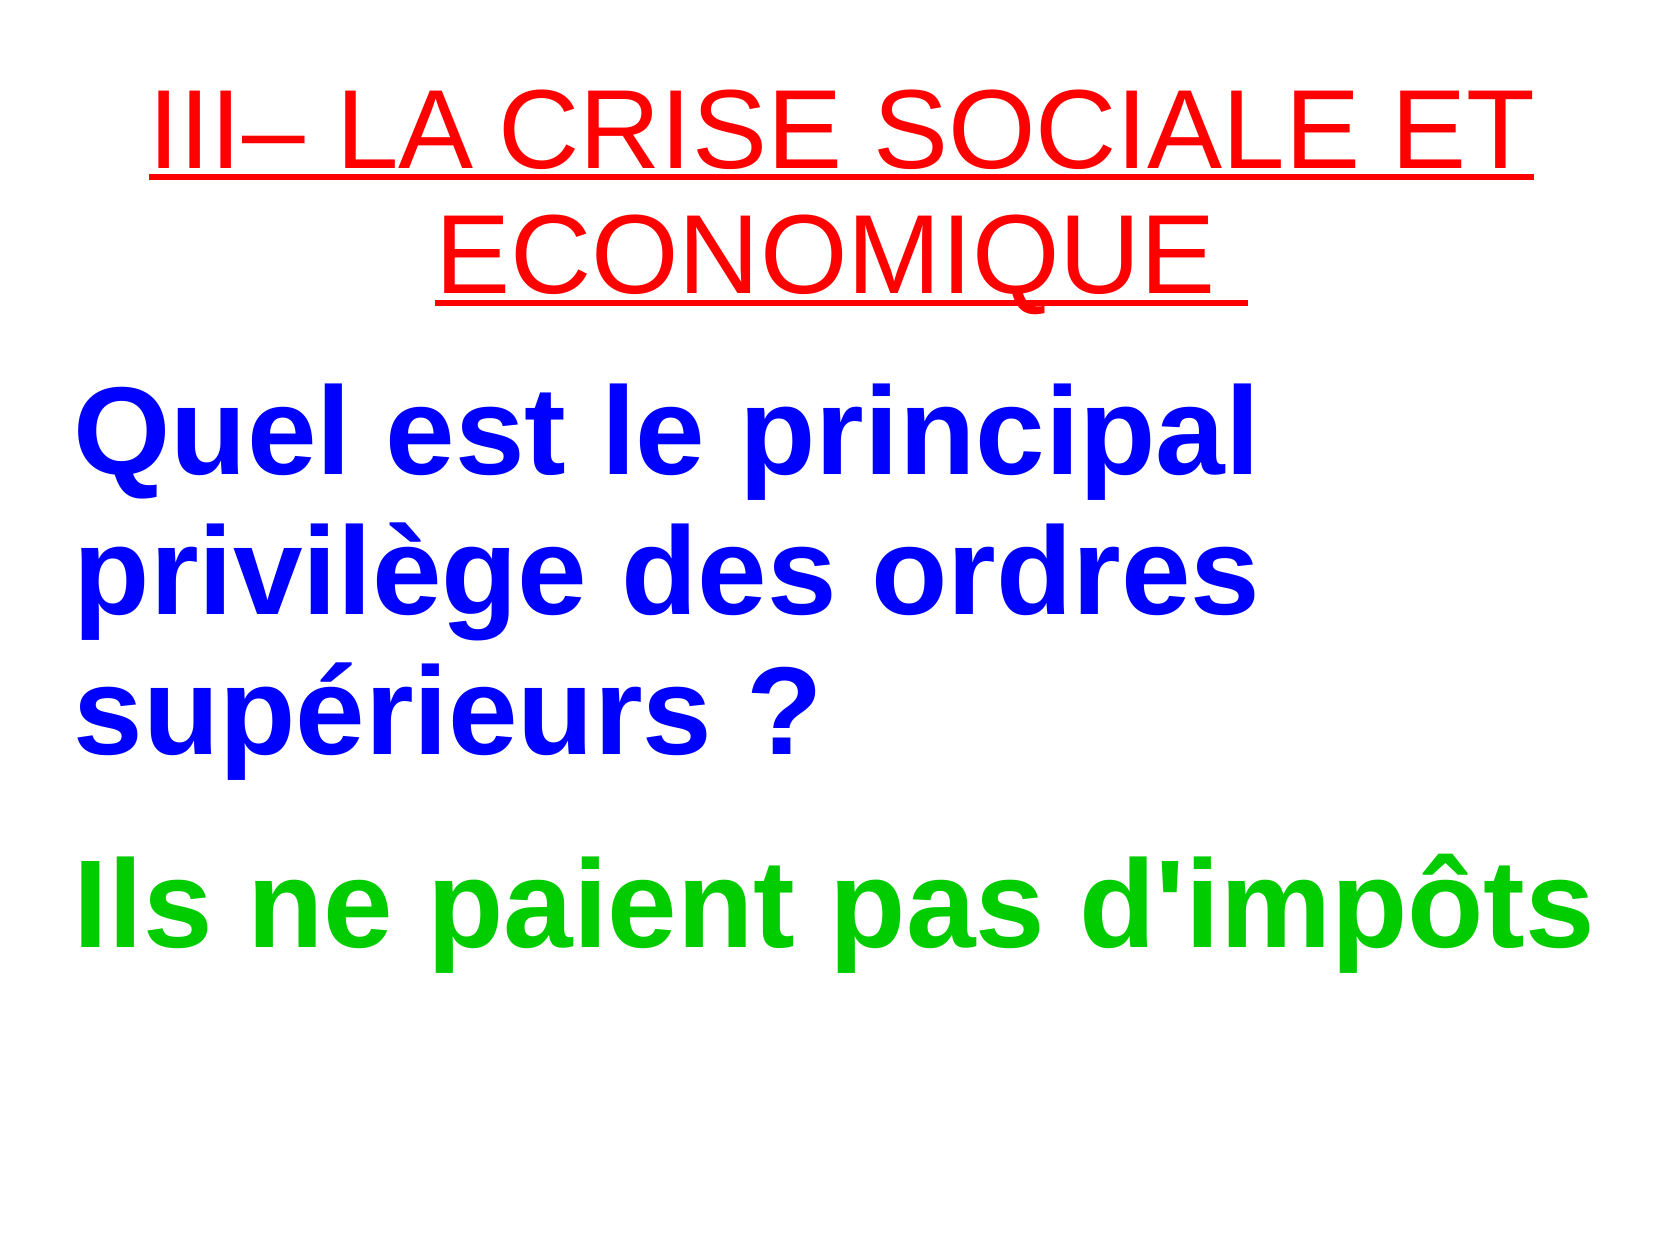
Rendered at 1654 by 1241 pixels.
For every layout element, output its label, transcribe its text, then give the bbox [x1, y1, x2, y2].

text_box Ils ne paient pas d'impôts [59, 826, 1654, 1140]
text_box Quel est le principal privilège des ordres supérieurs ? [59, 354, 1625, 826]
text_box III– LA CRISE SOCIALE ET ECONOMIQUE [59, 59, 1625, 325]
